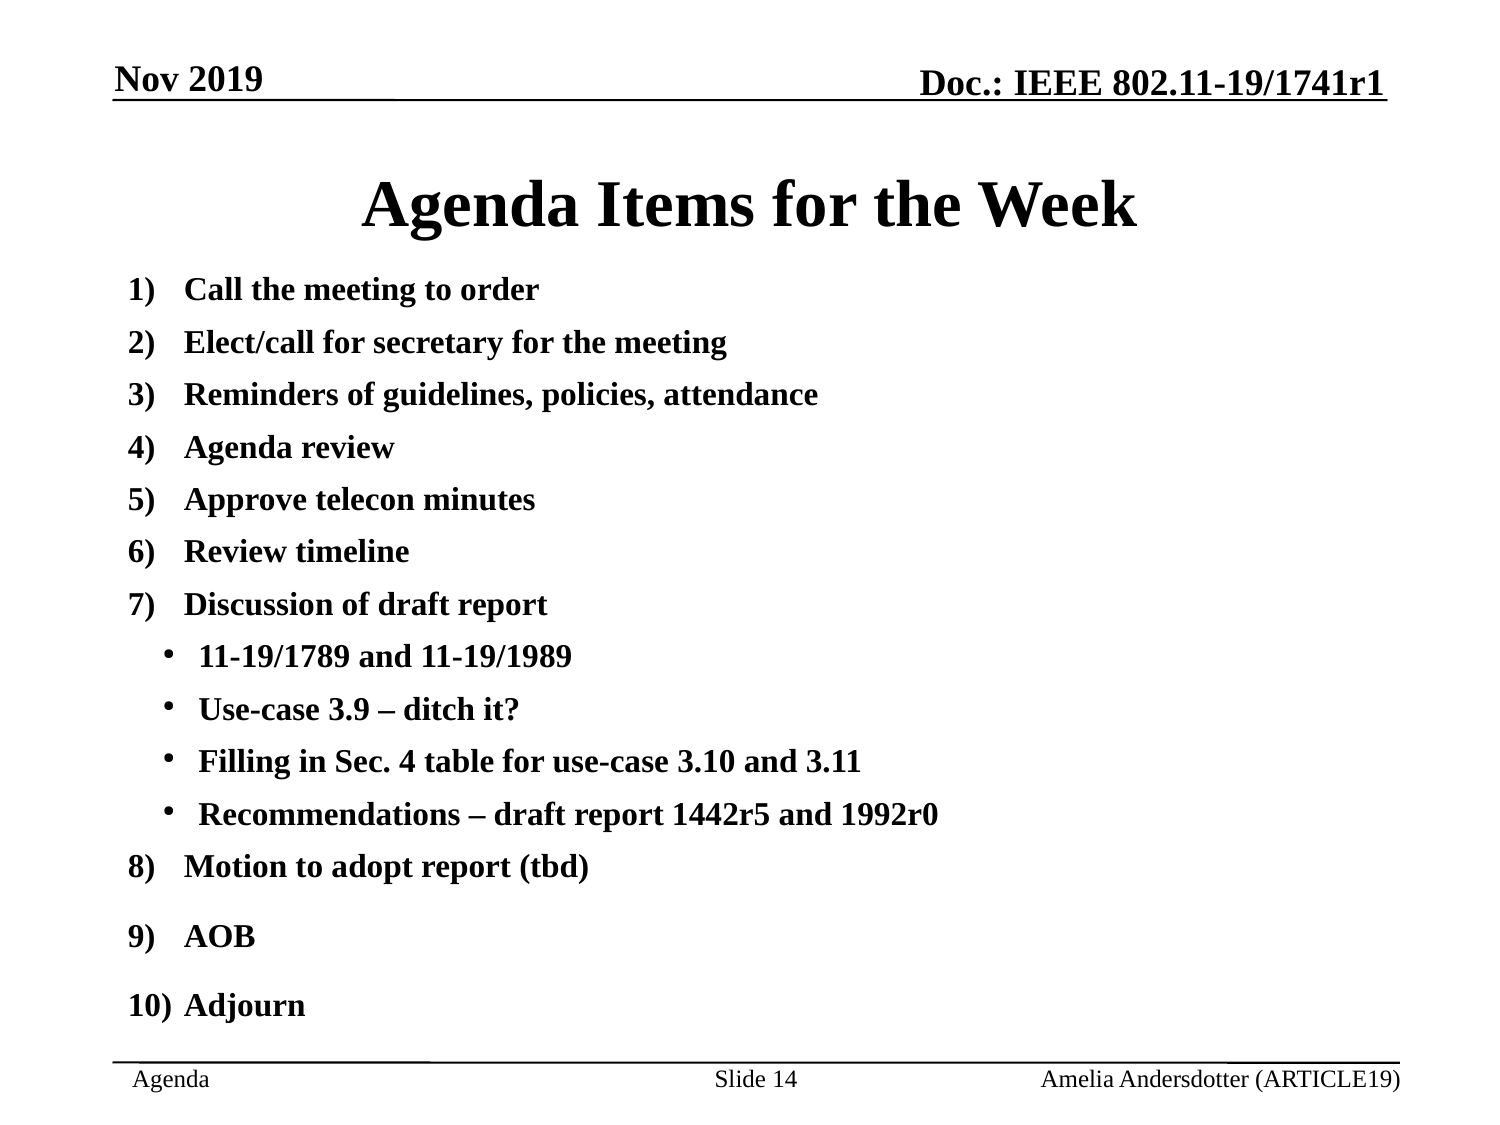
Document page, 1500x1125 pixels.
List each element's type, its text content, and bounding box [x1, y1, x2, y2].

text_box Call the meeting to order Elect/call for secretary for the meeting Reminders of guidelines, policies, attendance Agenda review Approve telecon minutes Review timeline Discussion of draft report 11-19/1789 and 11-19/1989 Use-case 3.9 – ditch it? Filling in Sec. 4 table for use-case 3.10 and 3.11 Recommendations – draft report 1442r5 and 1992r0 Motion to adopt report (tbd) AOB Adjourn [112, 287, 1387, 1040]
text_box Nov 2019 [114, 54, 422, 99]
text_box Agenda Items for the Week [112, 112, 1387, 287]
text_box Slide <number> [712, 1062, 799, 1122]
text_box Amelia Andersdotter (ARTICLE19) [878, 1062, 1401, 1092]
